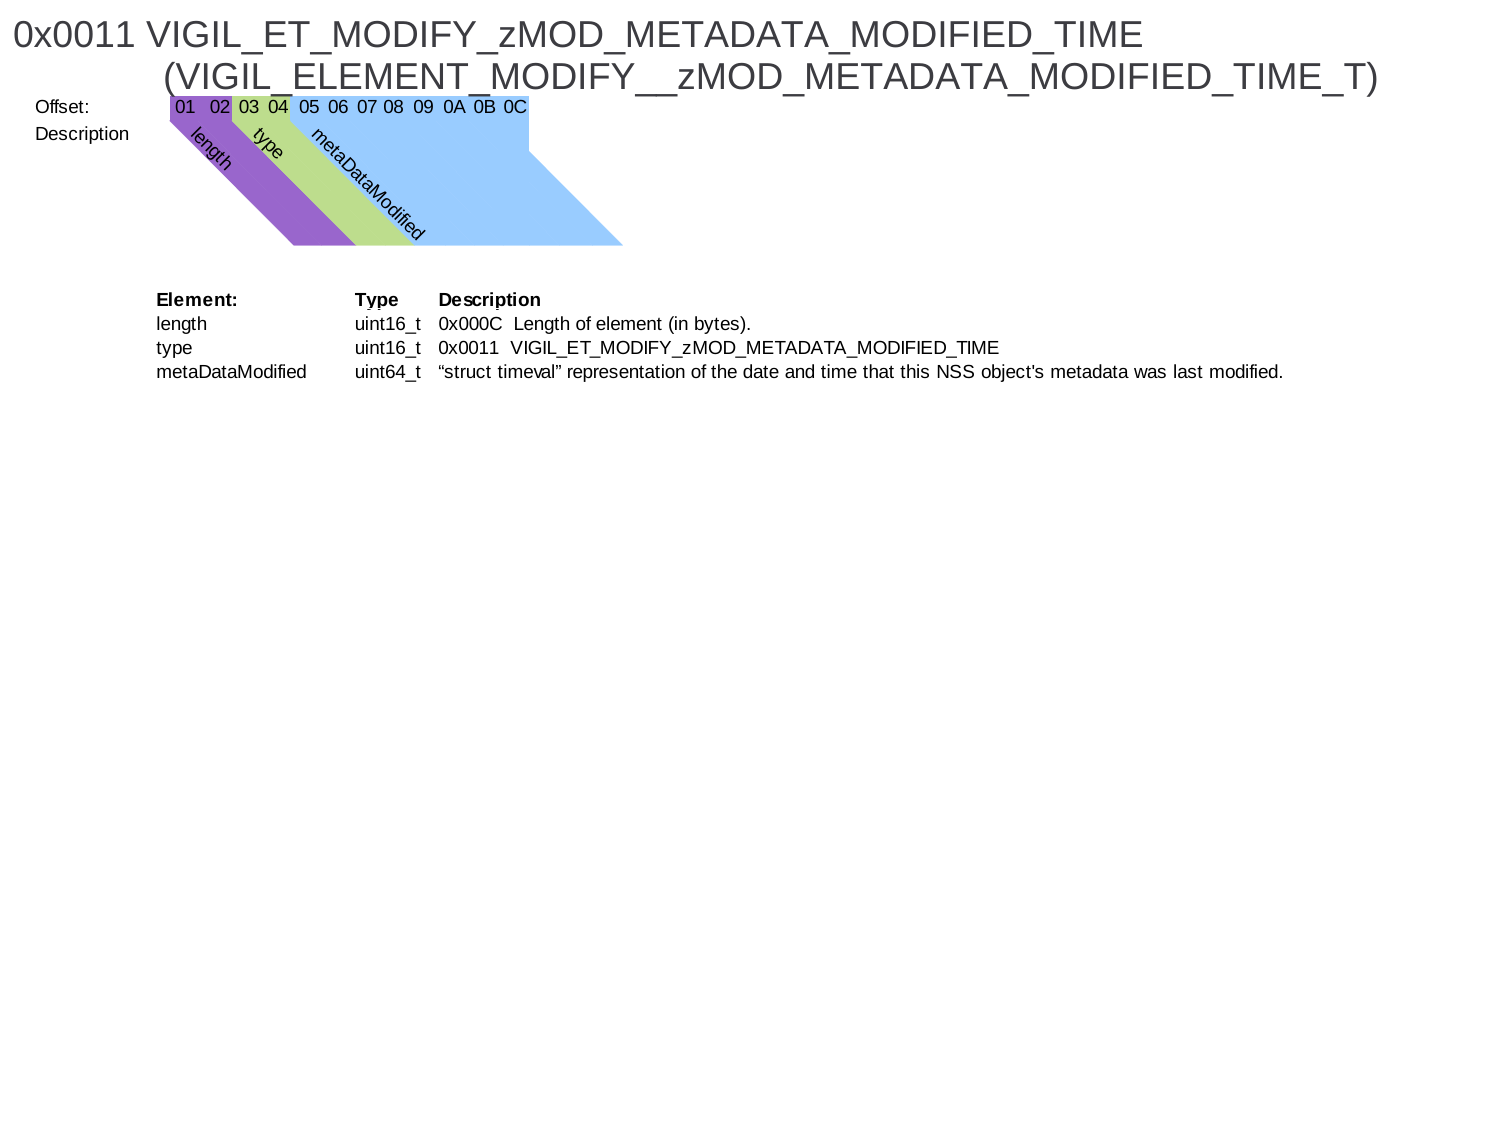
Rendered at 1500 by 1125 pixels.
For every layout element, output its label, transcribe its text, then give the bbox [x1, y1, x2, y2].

text_box 0x0011 VIGIL_ET_MODIFY_zMOD_METADATA_MODIFIED_TIME (VIGIL_ELEMENT_MODIFY__zMOD_METADATA_MODIFIED_TIME_T) [13, 13, 1440, 98]
chart [33, 98, 1345, 388]
